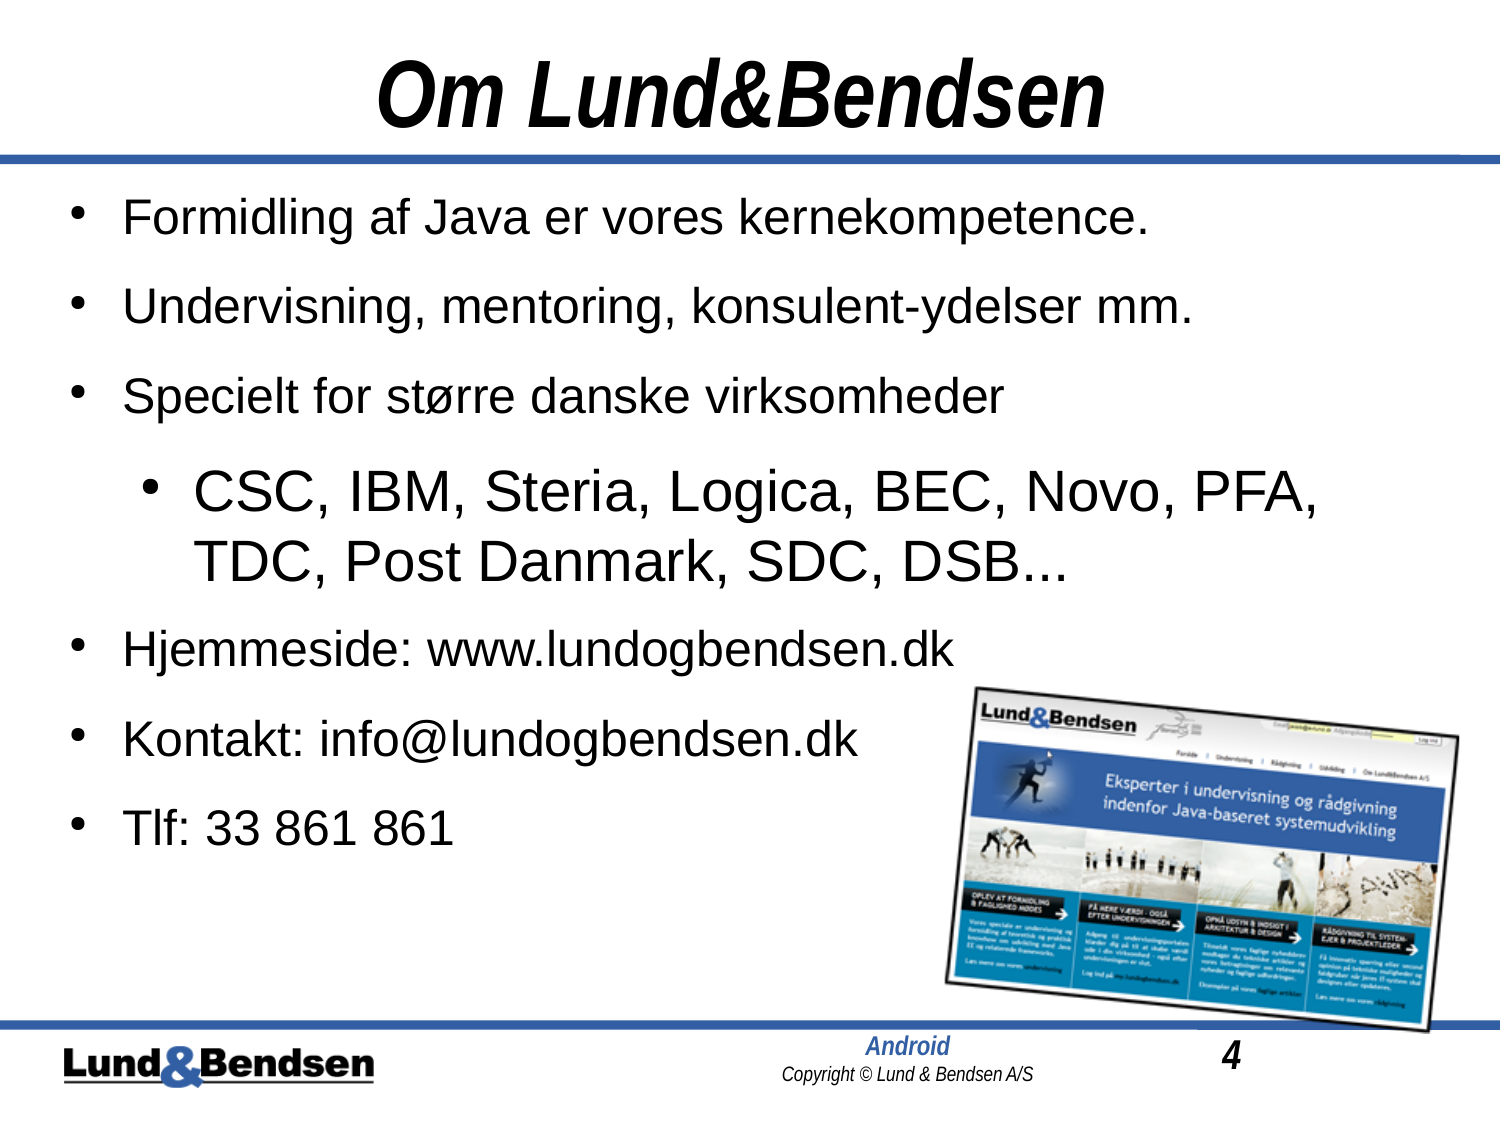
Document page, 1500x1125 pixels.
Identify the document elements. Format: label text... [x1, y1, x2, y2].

list Formidling af Java er vores kernekompetence. Undervisning, mentoring, konsulent-ydelser mm. Specielt for større danske virksomheder CSC, IBM, Steria, Logica, BEC, Novo, PFA, TDC, Post Danmark, SDC, DSB... Hjemmeside: www.lundogbendsen.dk Kontakt: info@lundogbendsen.dk Tlf: 33 861 861 [51, 184, 1389, 952]
picture [929, 686, 1477, 1034]
picture [61, 1043, 377, 1091]
title Om Lund&Bendsen [47, 23, 1437, 155]
